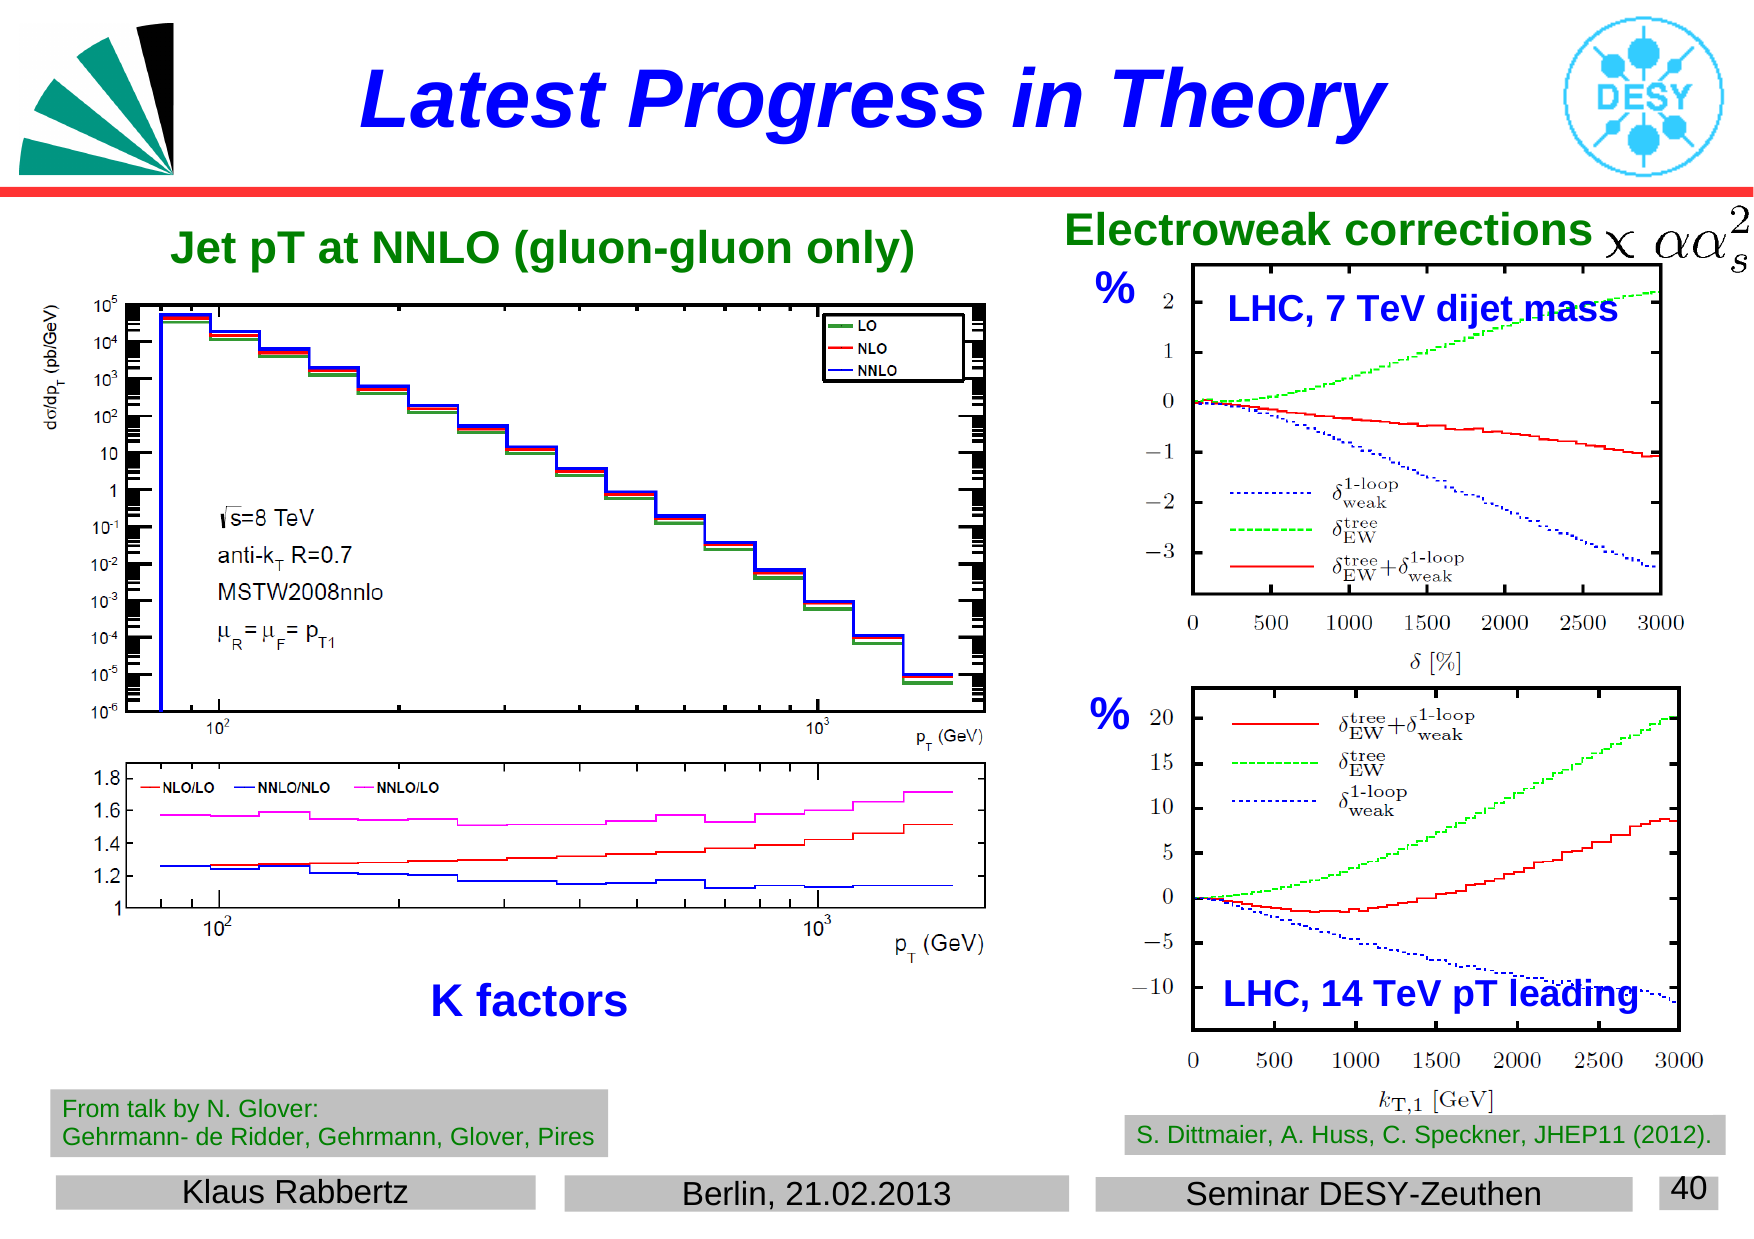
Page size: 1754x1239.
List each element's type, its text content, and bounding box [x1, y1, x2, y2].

picture [1559, 12, 1729, 182]
text_box Electroweak corrections [1052, 197, 1607, 262]
text_box LHC, 7 TeV dijet mass [1215, 281, 1632, 336]
text_box LHC, 14 TeV pT leading [1211, 966, 1653, 1021]
text_box % [1077, 682, 1141, 746]
text_box % [1083, 262, 1147, 320]
text_box K factors [418, 969, 641, 1033]
text_box Jet pT at NNLO (gluon-gluon only) [158, 216, 928, 280]
text_box From talk by N. Glover: Gehrmann- de Ridder, Gehrmann, Glover, Pires [50, 1089, 609, 1158]
picture [1123, 200, 1754, 1115]
picture [33, 286, 997, 969]
picture [19, 23, 174, 177]
text_box S. Dittmaier, A. Huss, C. Speckner, JHEP11 (2012). [1124, 1114, 1726, 1155]
title Latest Progress in Theory [220, 16, 1525, 182]
